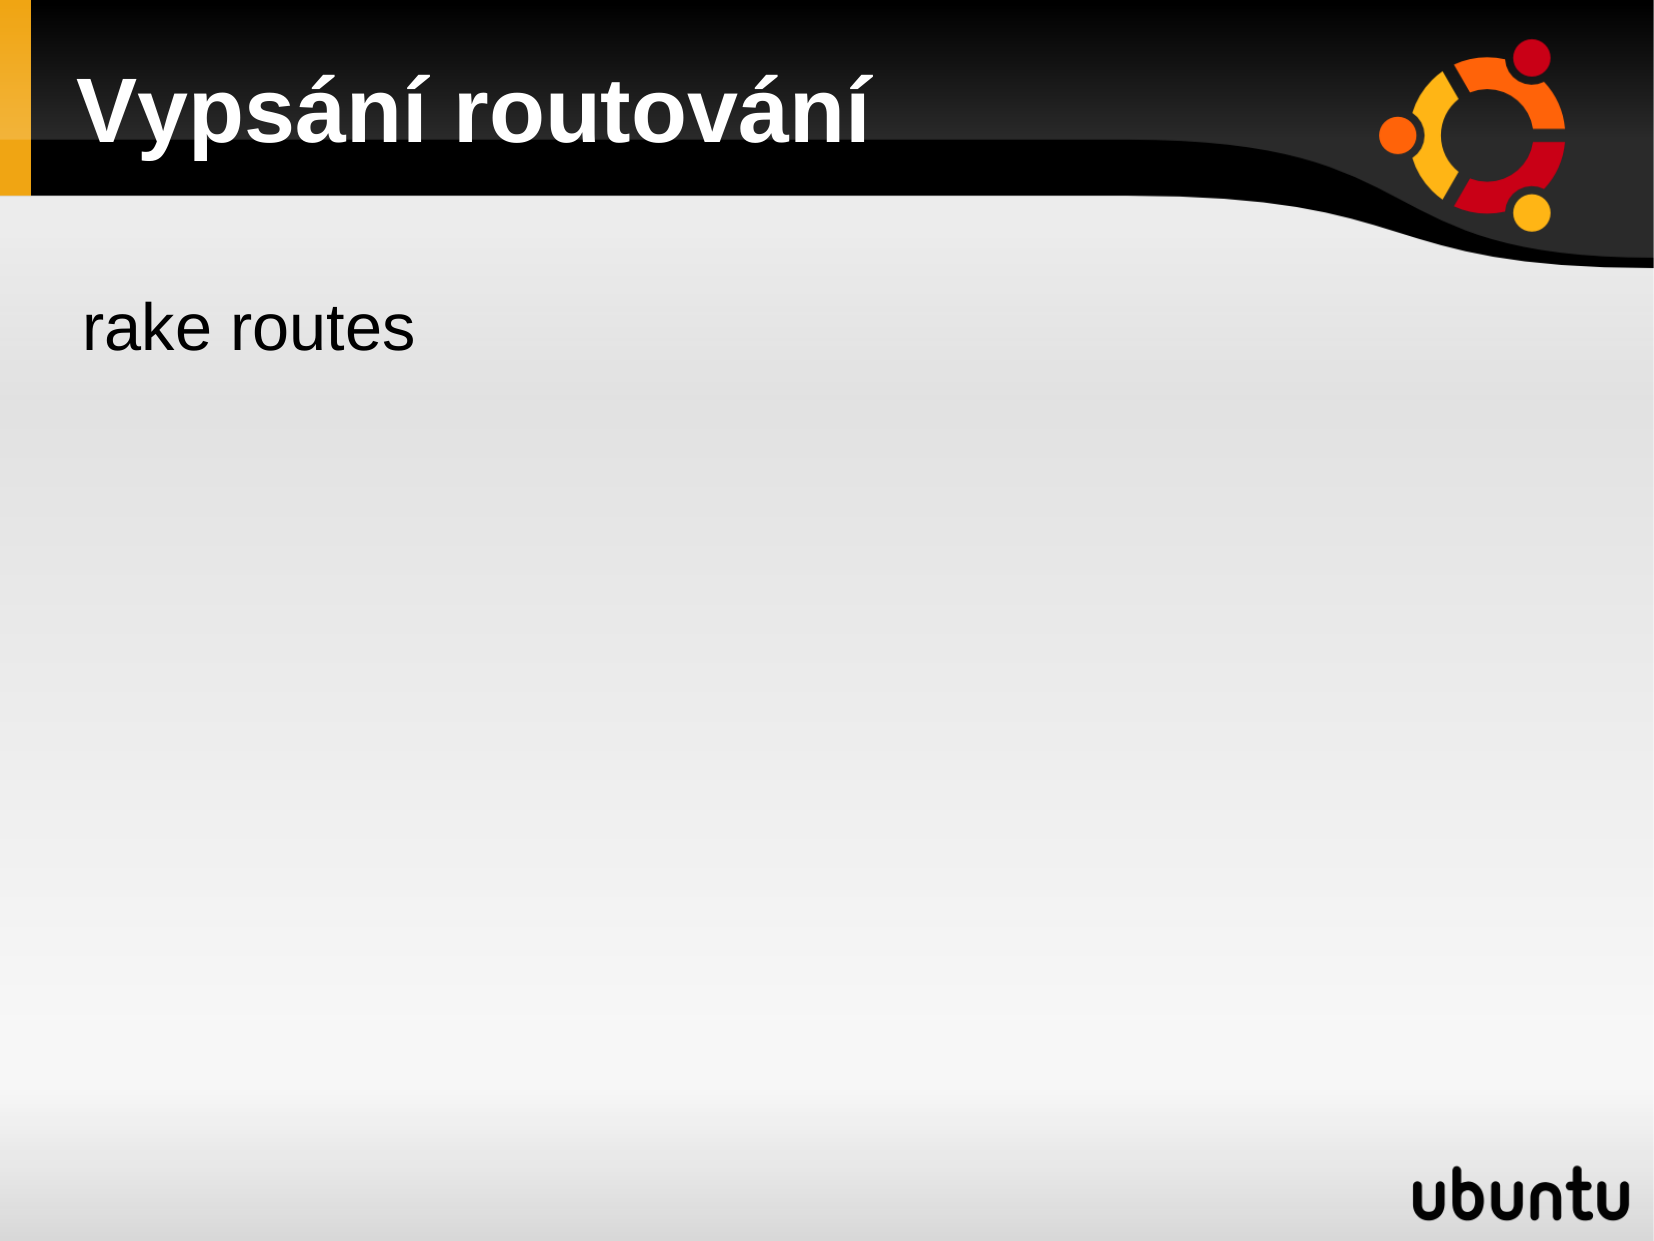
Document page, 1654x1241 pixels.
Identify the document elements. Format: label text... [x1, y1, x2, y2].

title Vypsání routování [76, 14, 1565, 207]
picture [0, 0, 1654, 1241]
list rake routes [82, 290, 1571, 1094]
